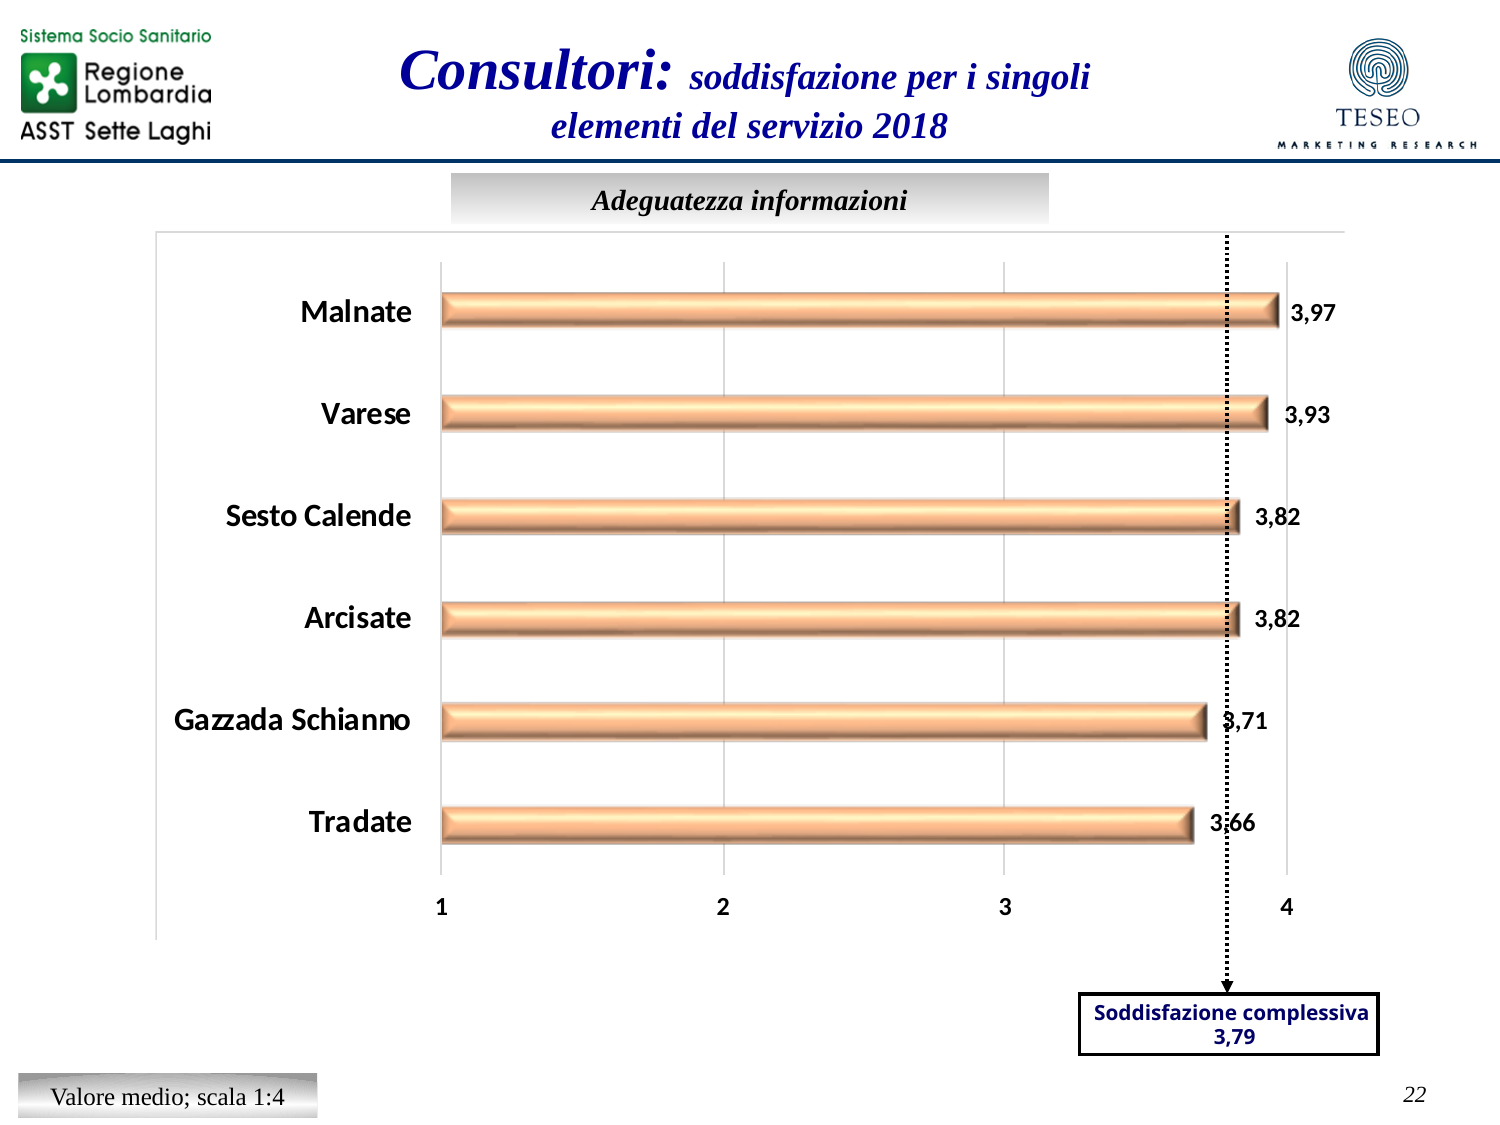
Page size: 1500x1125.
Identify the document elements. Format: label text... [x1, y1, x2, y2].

picture [155, 230, 1345, 940]
picture [1294, 30, 1481, 149]
picture [21, 26, 206, 148]
text_box Soddisfazione complessiva 3,79 [1079, 993, 1379, 1055]
text_box Consultori: soddisfazione per i singoli elementi del servizio 2018 [206, 25, 1294, 151]
text_box Valore medio; scala 1:4 [18, 1073, 318, 1118]
text_box Adeguatezza informazioni [451, 173, 1049, 224]
